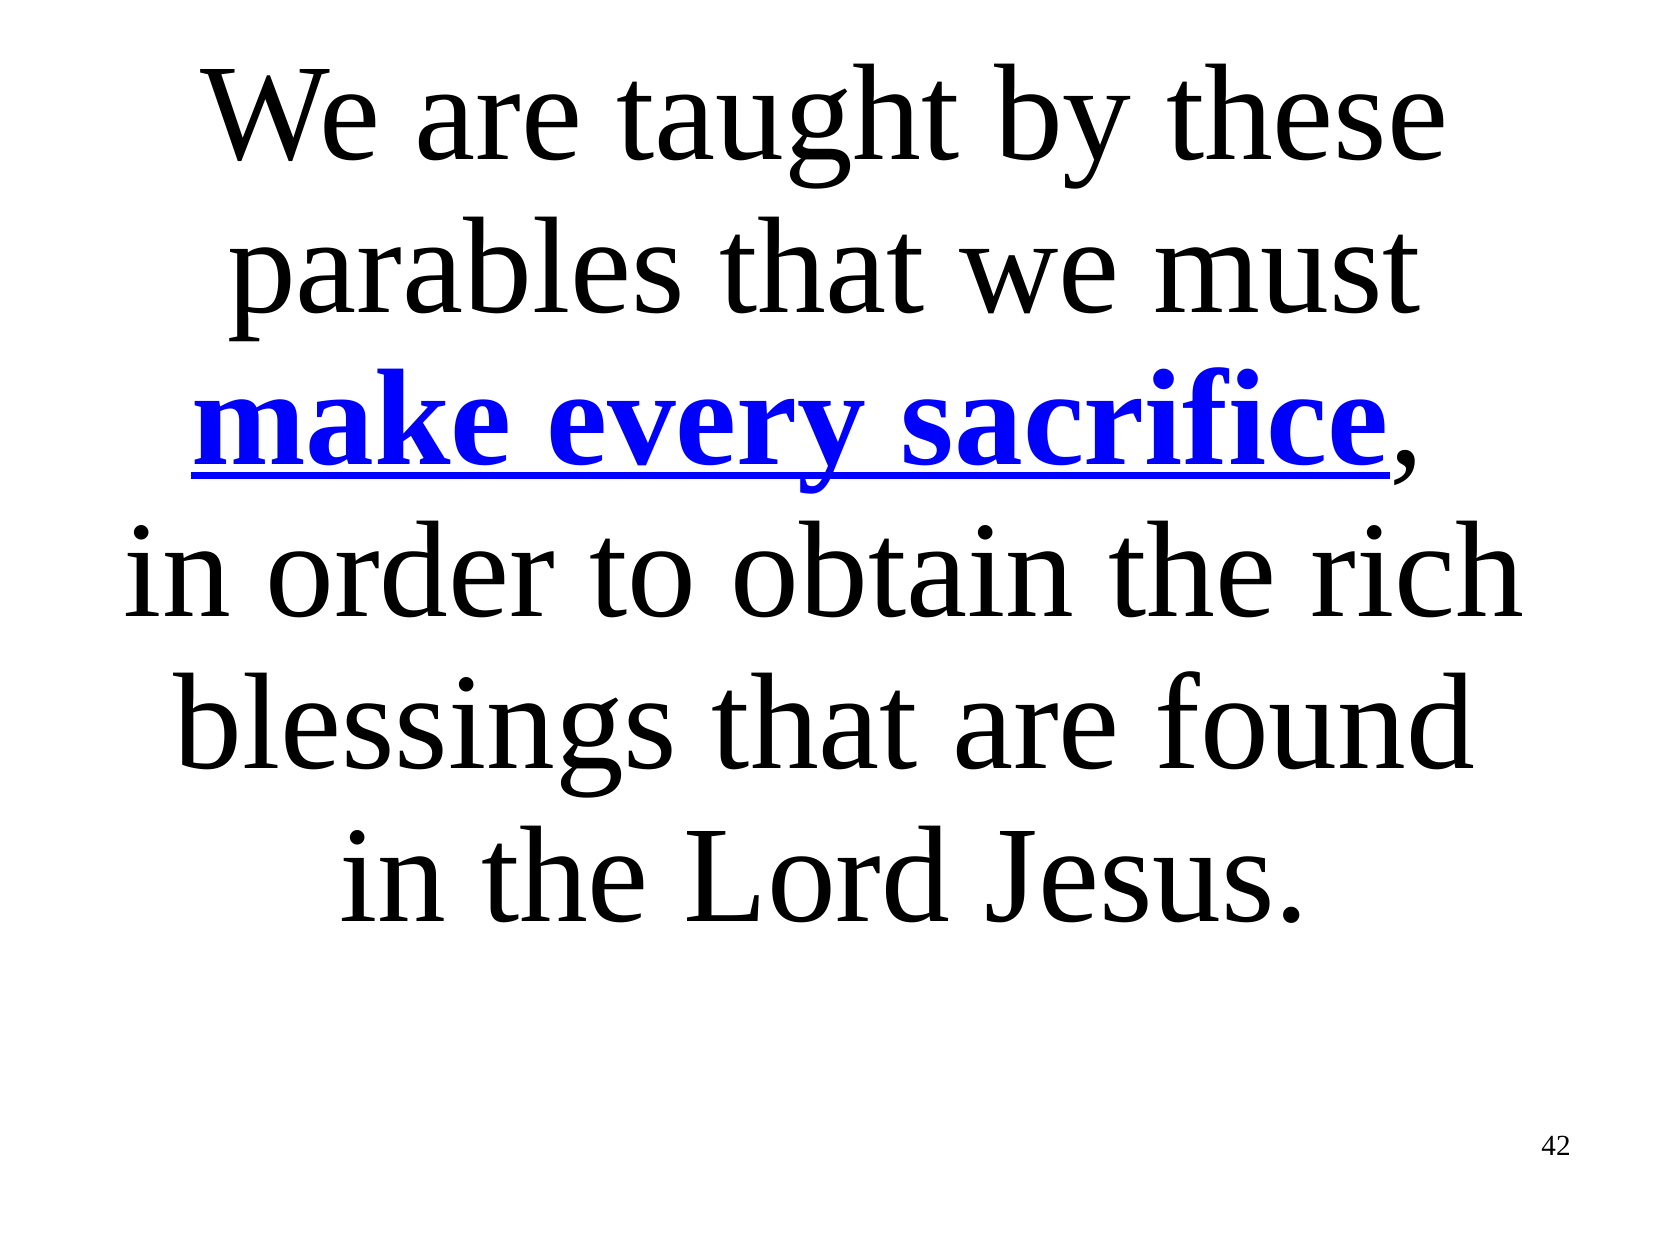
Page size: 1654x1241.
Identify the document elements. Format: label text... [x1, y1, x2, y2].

list We are taught by these parables that we must make every sacrifice, in order to obtain the rich blessings that are found in the Lord Jesus. [37, 37, 1613, 1201]
